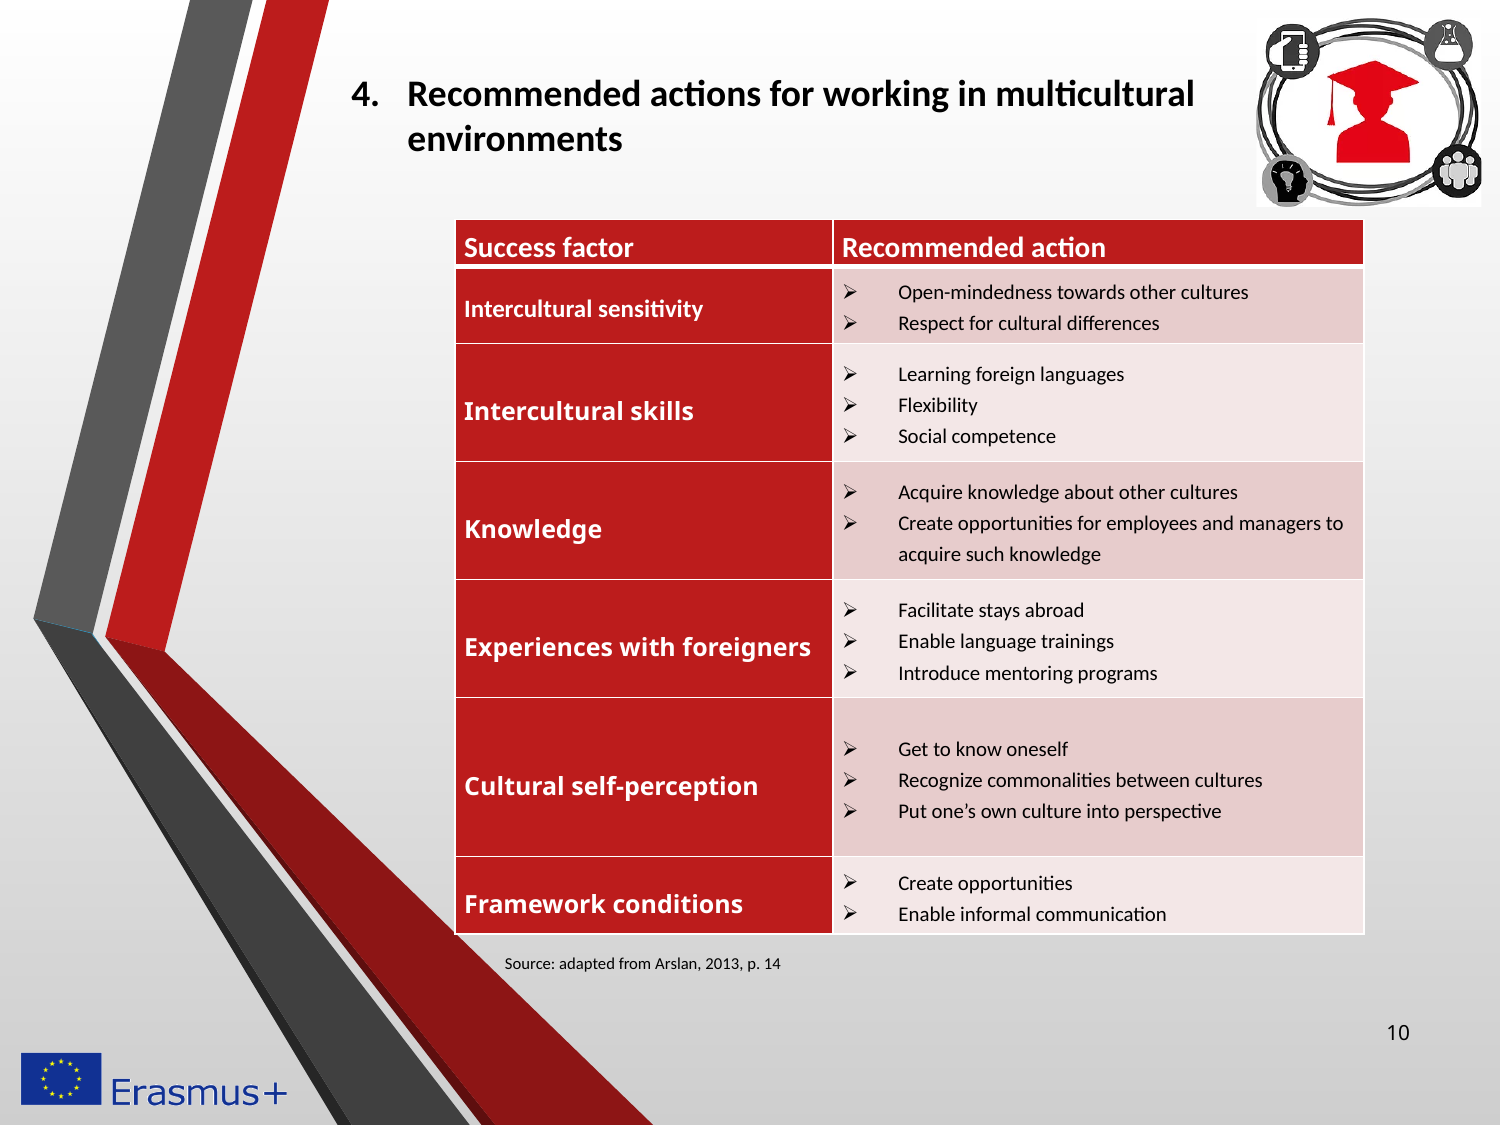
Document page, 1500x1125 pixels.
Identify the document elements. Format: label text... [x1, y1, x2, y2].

table_cell Open-mindedness towards other cultures Respect for cultural differences [834, 269, 1363, 343]
table_cell Get to know oneself Recognize commonalities between cultures Put one’s own culture into perspective [834, 698, 1363, 856]
chart [1257, 19, 1483, 209]
table_cell Framework conditions [456, 857, 832, 933]
table_header Recommended action [834, 220, 1363, 264]
table_cell Experiences with foreigners [456, 580, 832, 697]
table_cell Knowledge [456, 462, 832, 579]
text_box Source: adapted from Arslan, 2013, p. 14 [490, 945, 892, 980]
table_cell Create opportunities Enable informal communication [834, 857, 1363, 933]
table_cell Intercultural sensitivity [456, 269, 832, 343]
table_cell Cultural self-perception [456, 698, 832, 856]
text_box Recommended actions for working in multicultural environments [336, 61, 1247, 167]
table_cell Facilitate stays abroad Enable language trainings Introduce mentoring programs [834, 580, 1363, 697]
table_cell Acquire knowledge about other cultures Create opportunities for employees and managers to acquire such knowledge [834, 462, 1363, 579]
table_cell Intercultural skills [456, 344, 832, 461]
table_header Success factor [456, 220, 832, 264]
slide_number <numer> [1357, 1003, 1425, 1064]
table_cell Learning foreign languages Flexibility Social competence [834, 344, 1363, 461]
picture [1256, 18, 1482, 207]
picture [5, 1037, 302, 1120]
